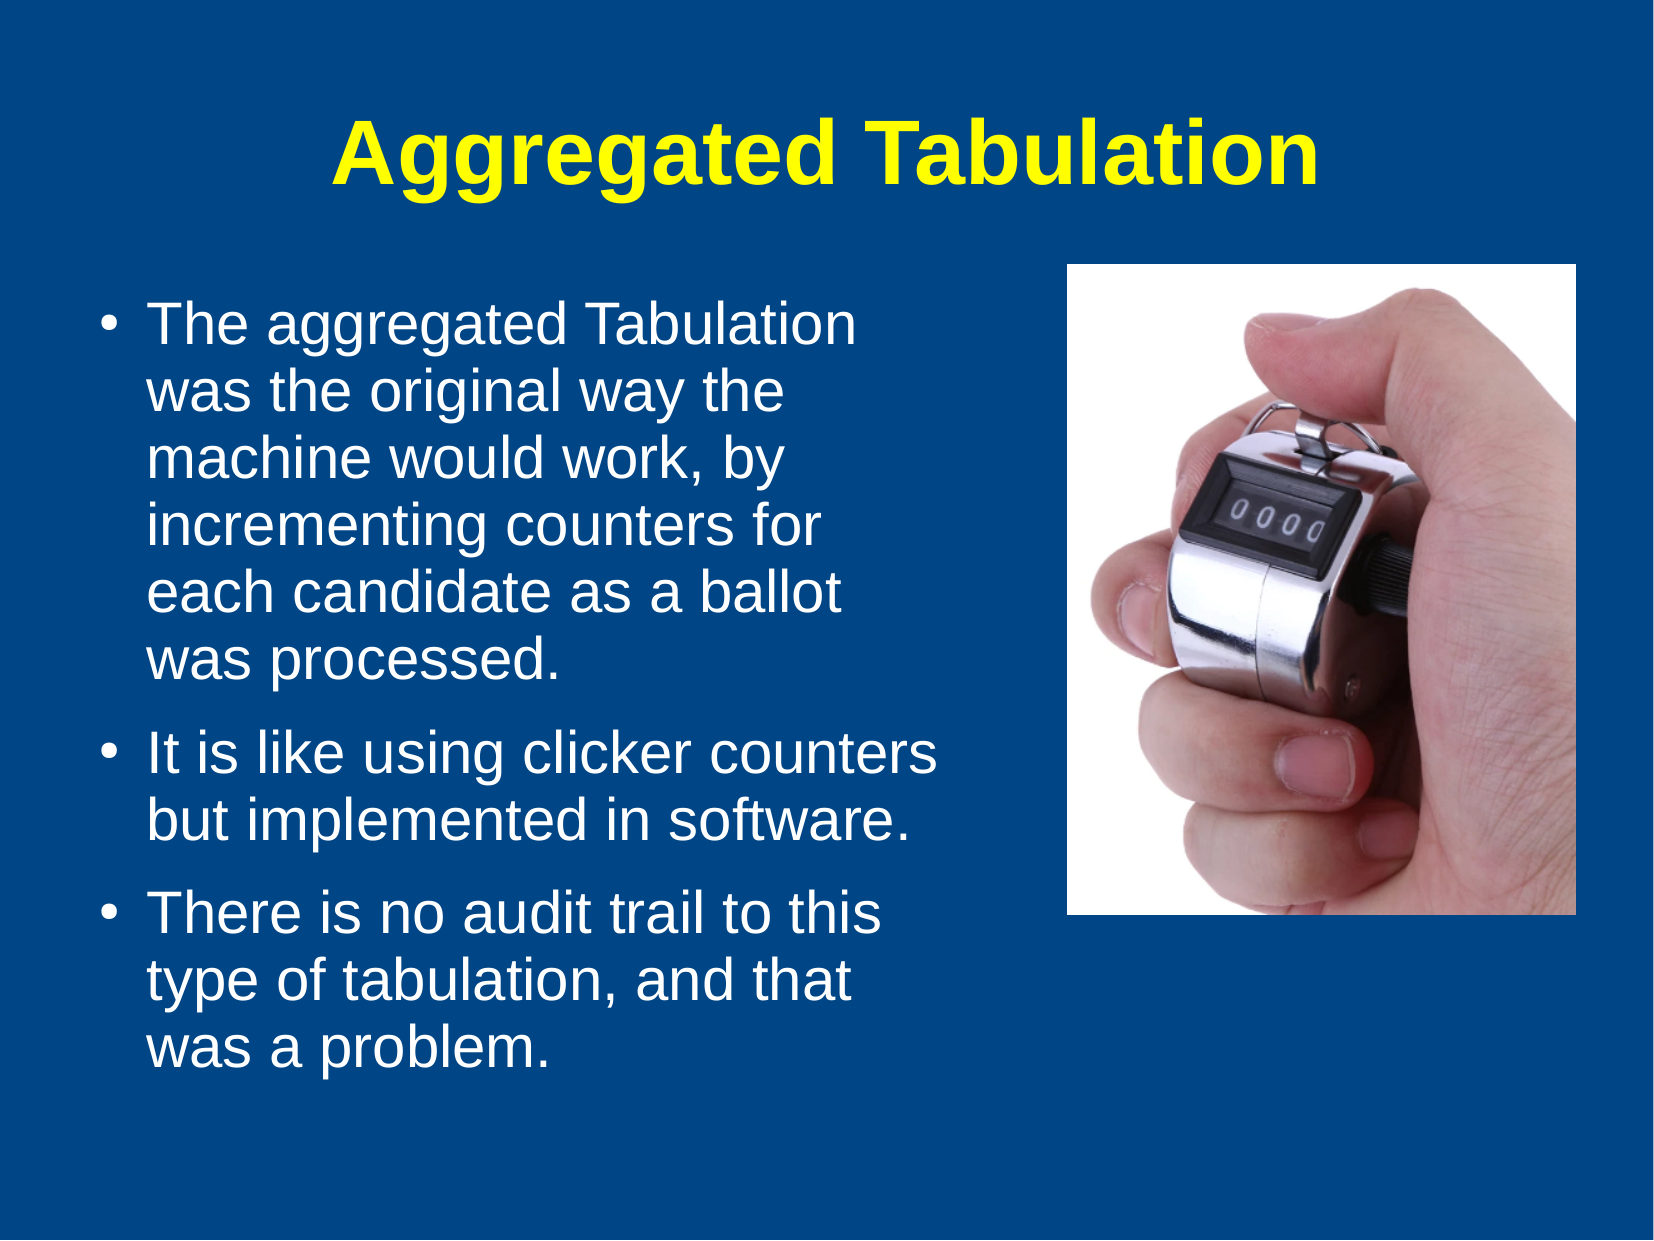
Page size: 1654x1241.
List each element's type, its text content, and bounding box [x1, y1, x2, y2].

title Aggregated Tabulation [82, 49, 1571, 257]
list The aggregated Tabulation was the original way the machine would work, by incrementing counters for each candidate as a ballot was processed. It is like using clicker counters but implemented in software. There is no audit trail to this type of tabulation, and that was a problem. [82, 290, 946, 1156]
picture [1067, 264, 1576, 916]
